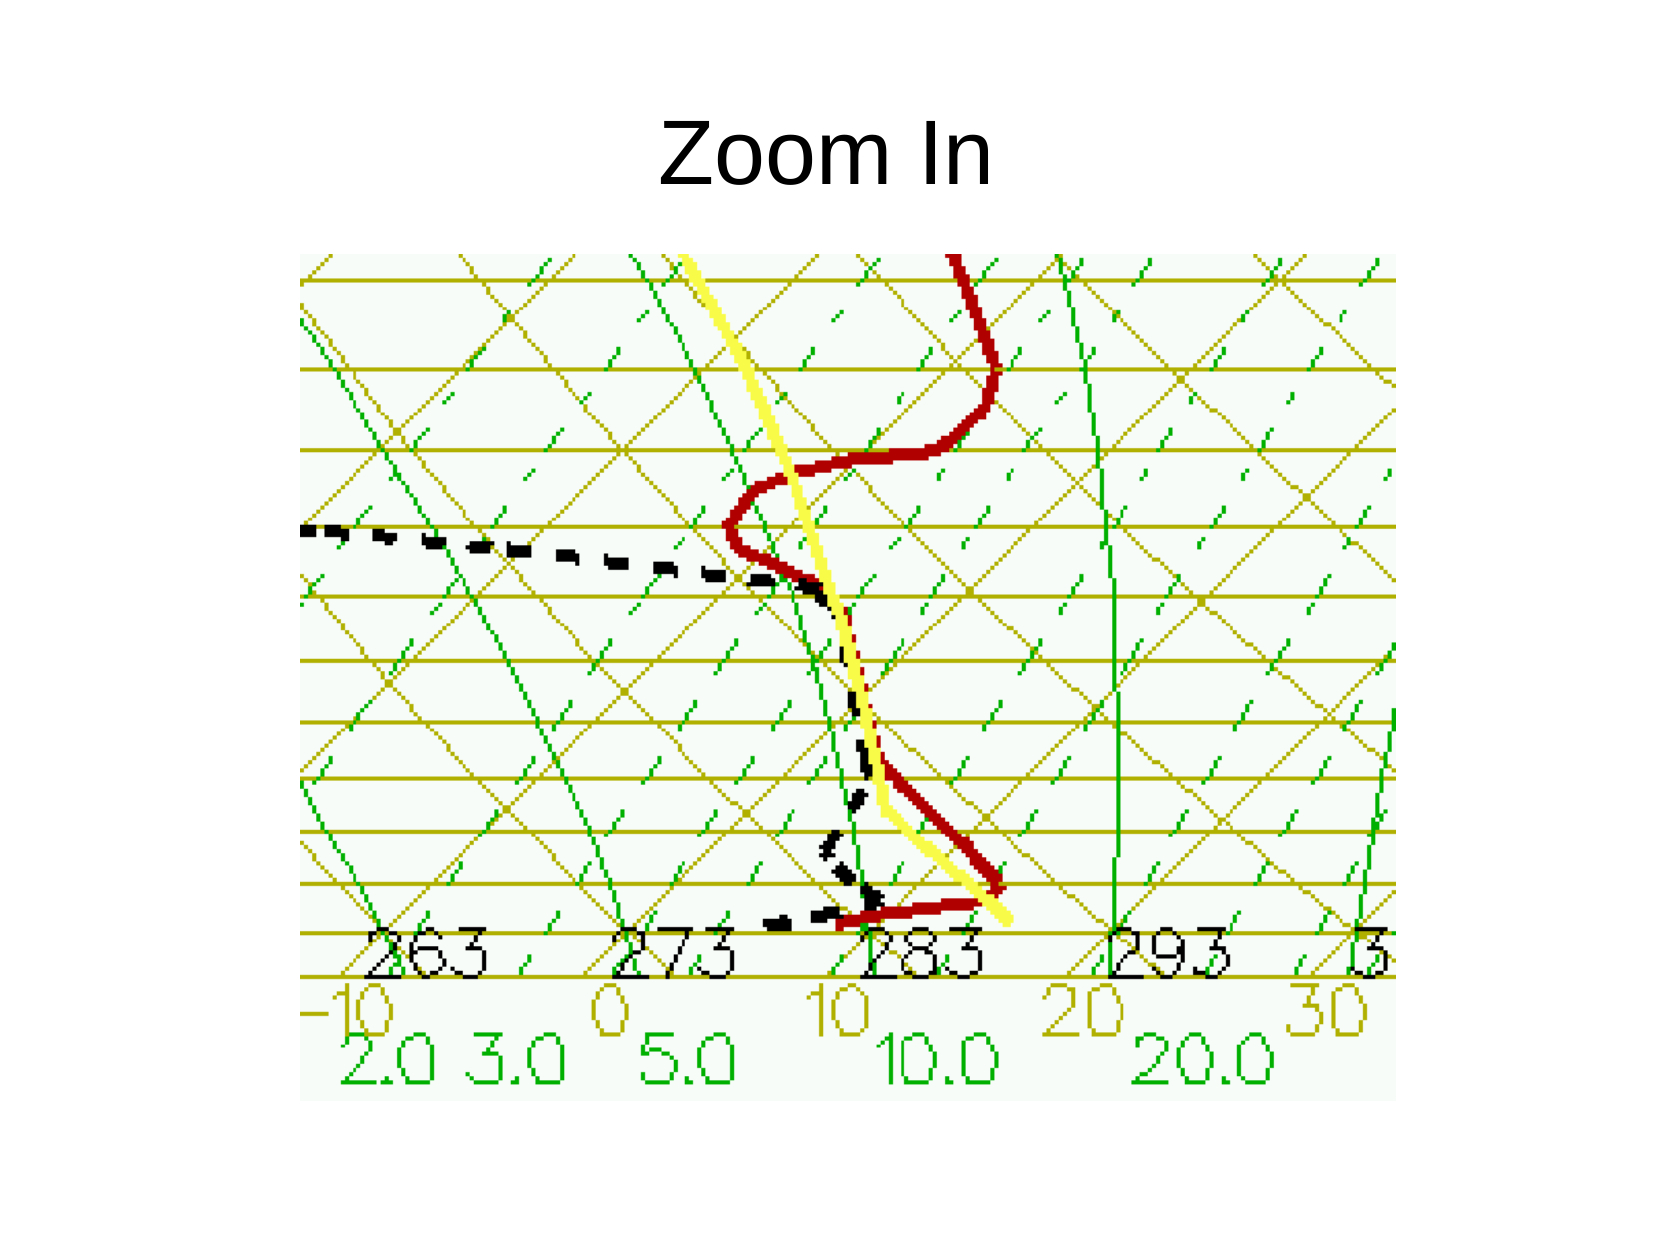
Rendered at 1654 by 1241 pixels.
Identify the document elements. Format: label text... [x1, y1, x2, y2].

title Zoom In [82, 49, 1571, 257]
picture [300, 254, 1396, 1101]
